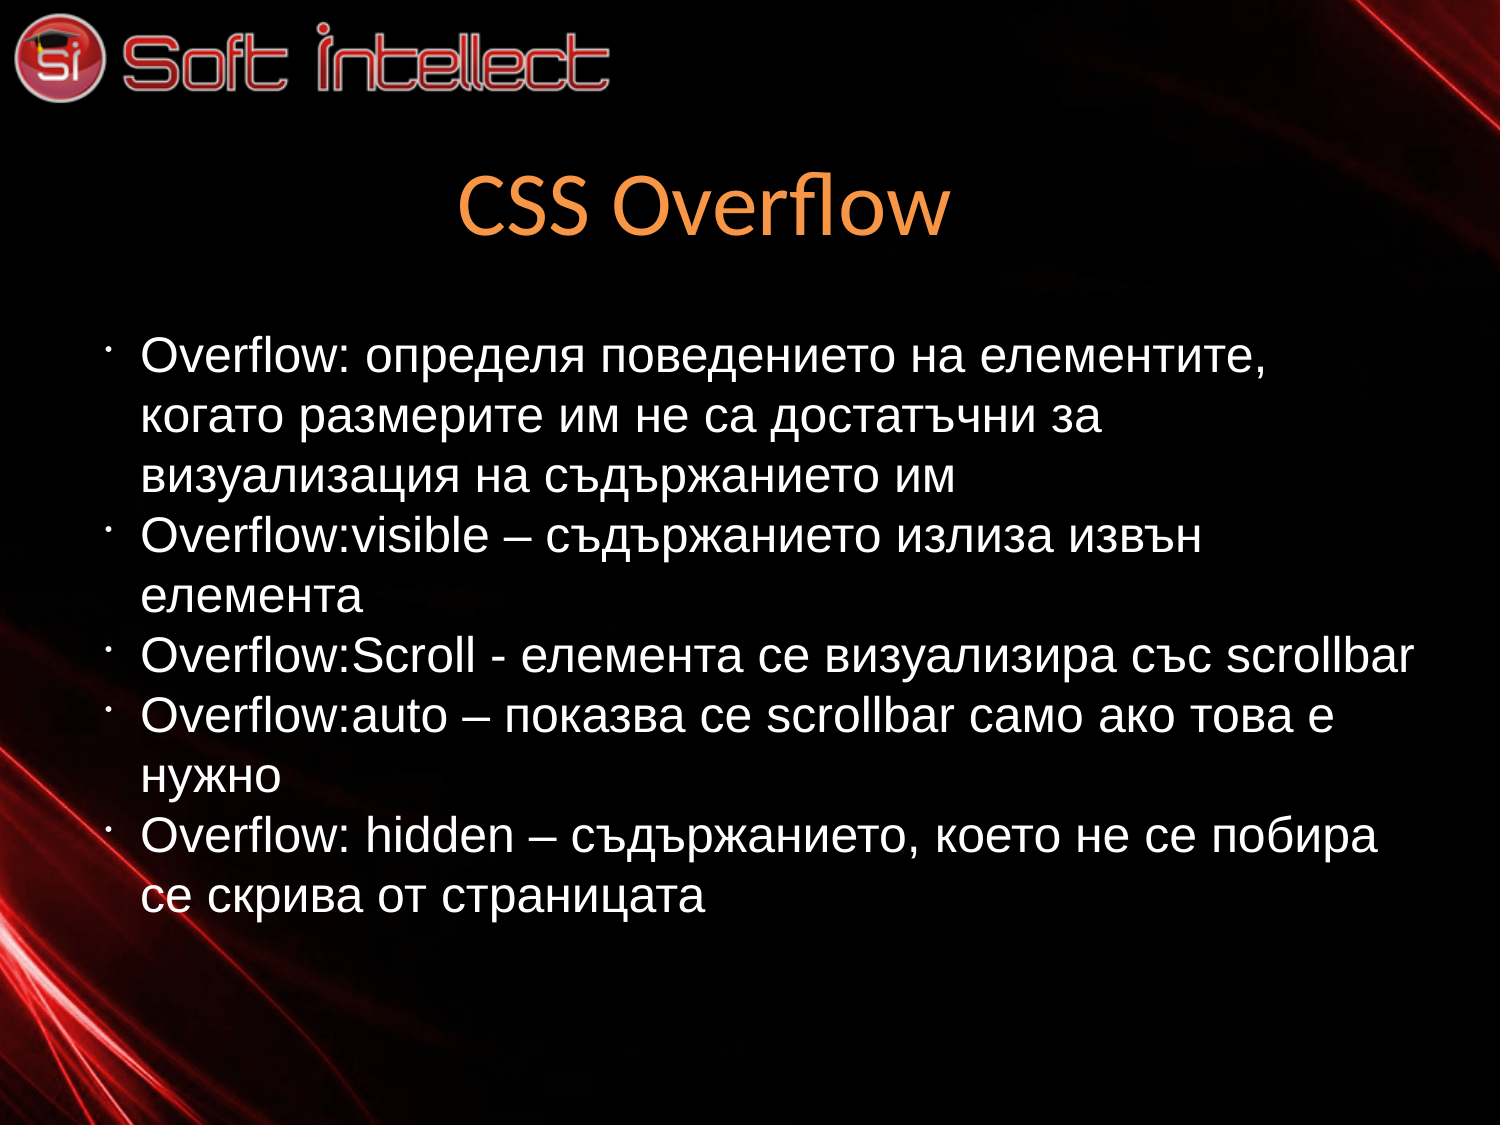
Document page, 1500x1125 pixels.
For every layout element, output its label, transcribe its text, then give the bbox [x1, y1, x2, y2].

text_box Overflow: определя поведението на елементите, когато размерите им не са достатъчни за визуализация на съдържанието им Overflow:visible – съдържанието излиза извън елемента Overflow:Scroll - елемента се визуализира със scrollbar Overflow:auto – показва се scrollbar само ако това е нужно Overflow: hidden – съдържанието, което не се побира се скрива от страницата [90, 314, 1441, 646]
picture [0, 0, 1500, 1125]
text_box CSS Overflow [29, 104, 1380, 293]
